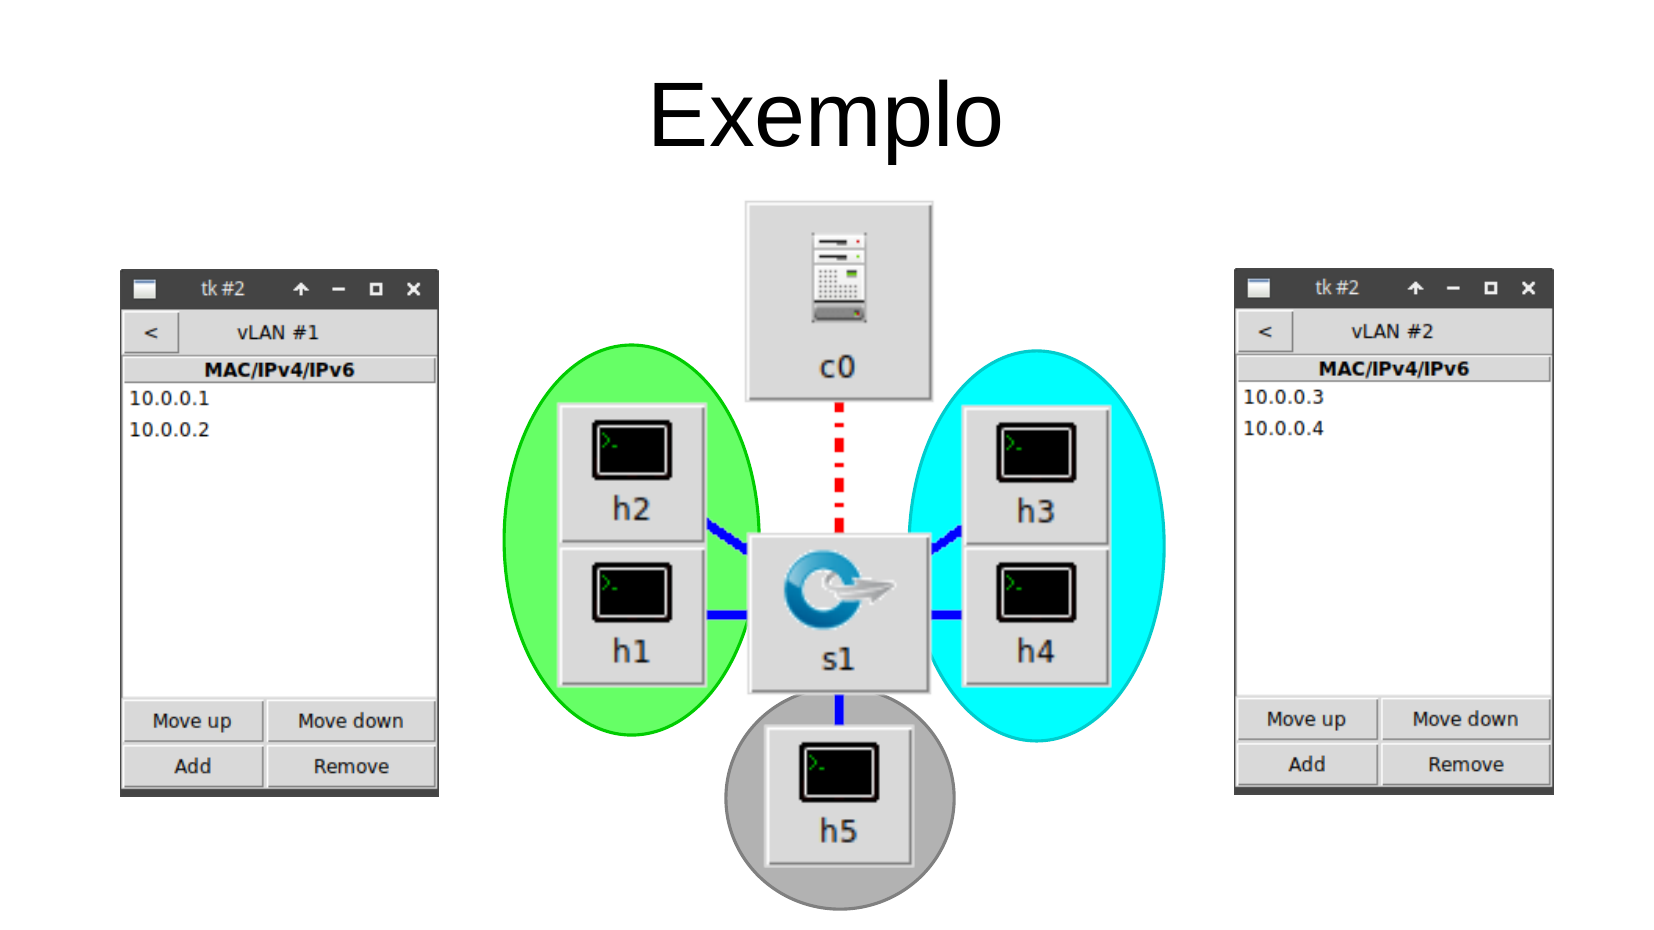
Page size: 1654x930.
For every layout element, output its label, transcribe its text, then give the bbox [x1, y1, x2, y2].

text_box [504, 399, 543, 681]
picture [543, 191, 1127, 883]
title Exemplo [82, 37, 1571, 193]
picture [1234, 268, 1554, 796]
text_box [766, 883, 914, 910]
text_box [1127, 408, 1165, 684]
picture [120, 269, 439, 797]
